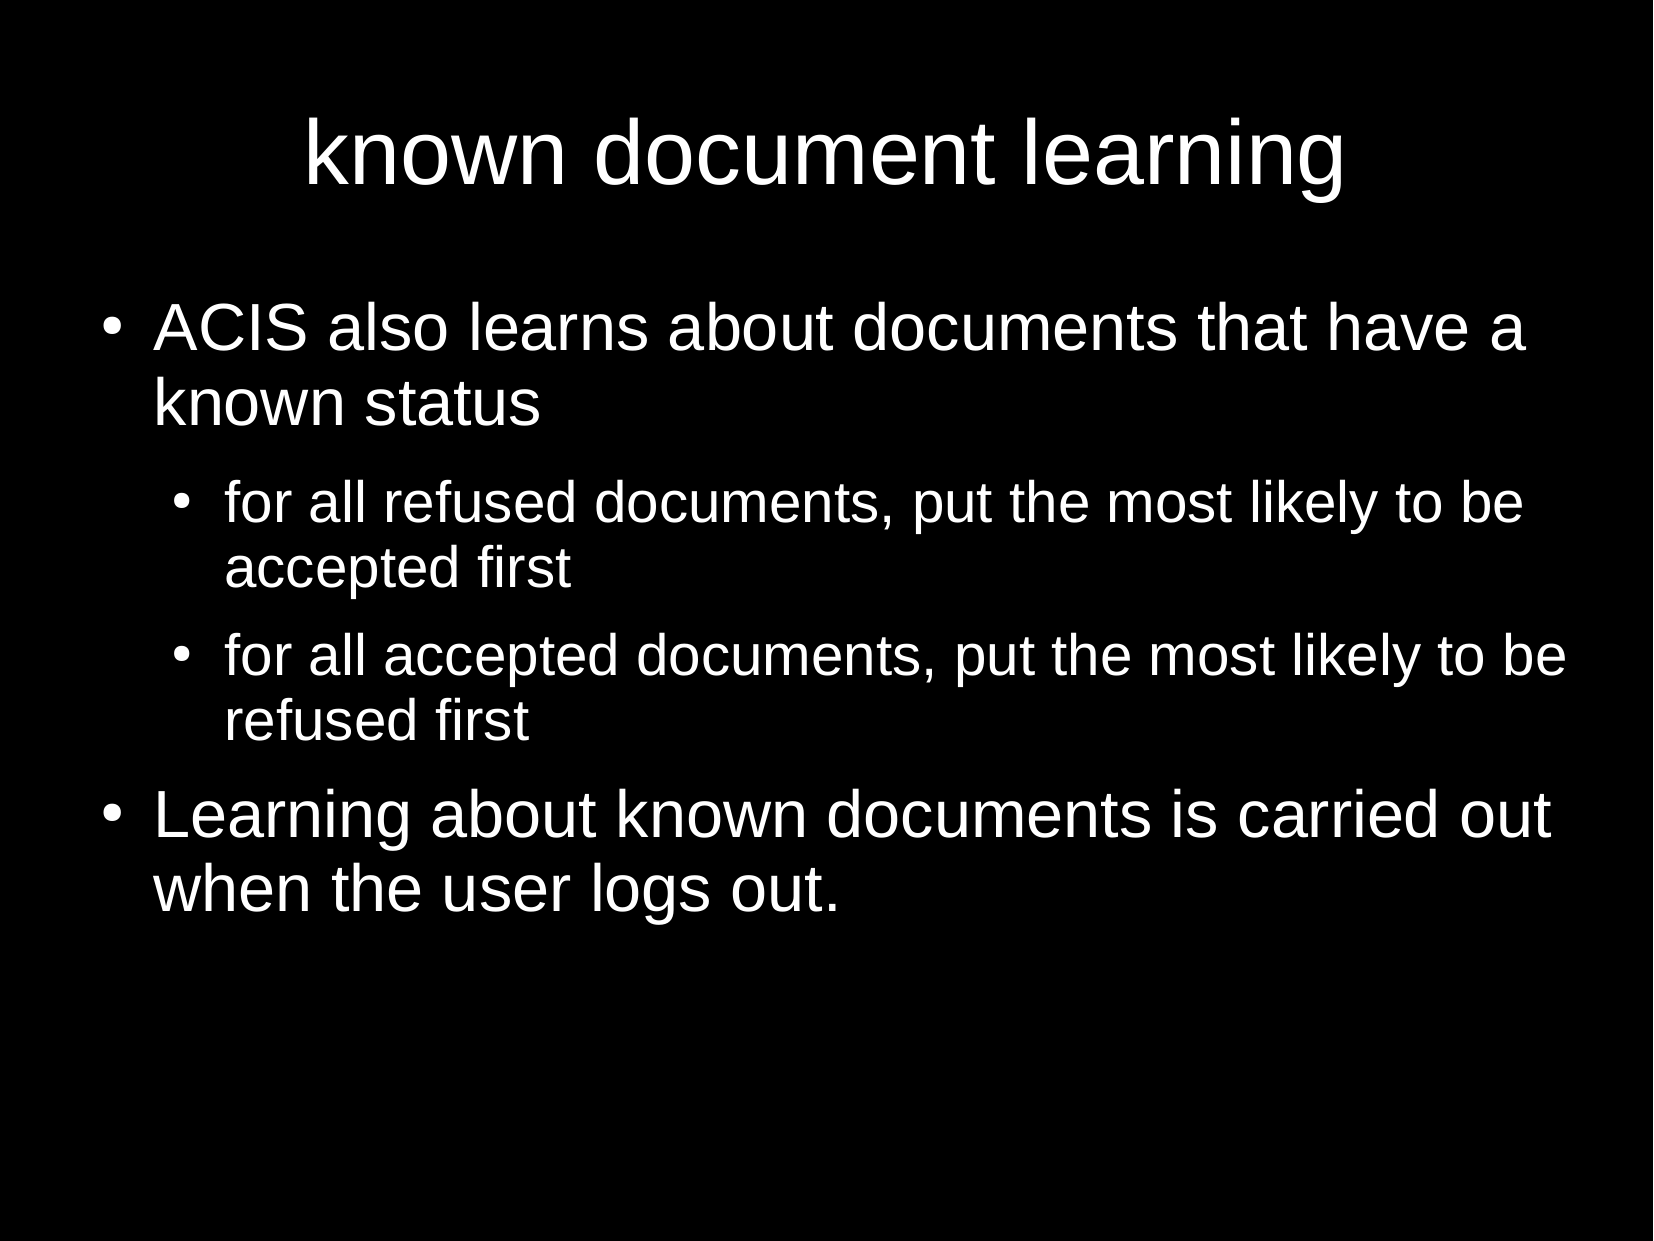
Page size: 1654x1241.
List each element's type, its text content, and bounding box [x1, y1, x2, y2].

title known document learning [82, 56, 1571, 250]
list ACIS also learns about documents that have a known status for all refused documents, put the most likely to be accepted first for all accepted documents, put the most likely to be refused first Learning about known documents is carried out when the user logs out. [82, 290, 1571, 1109]
